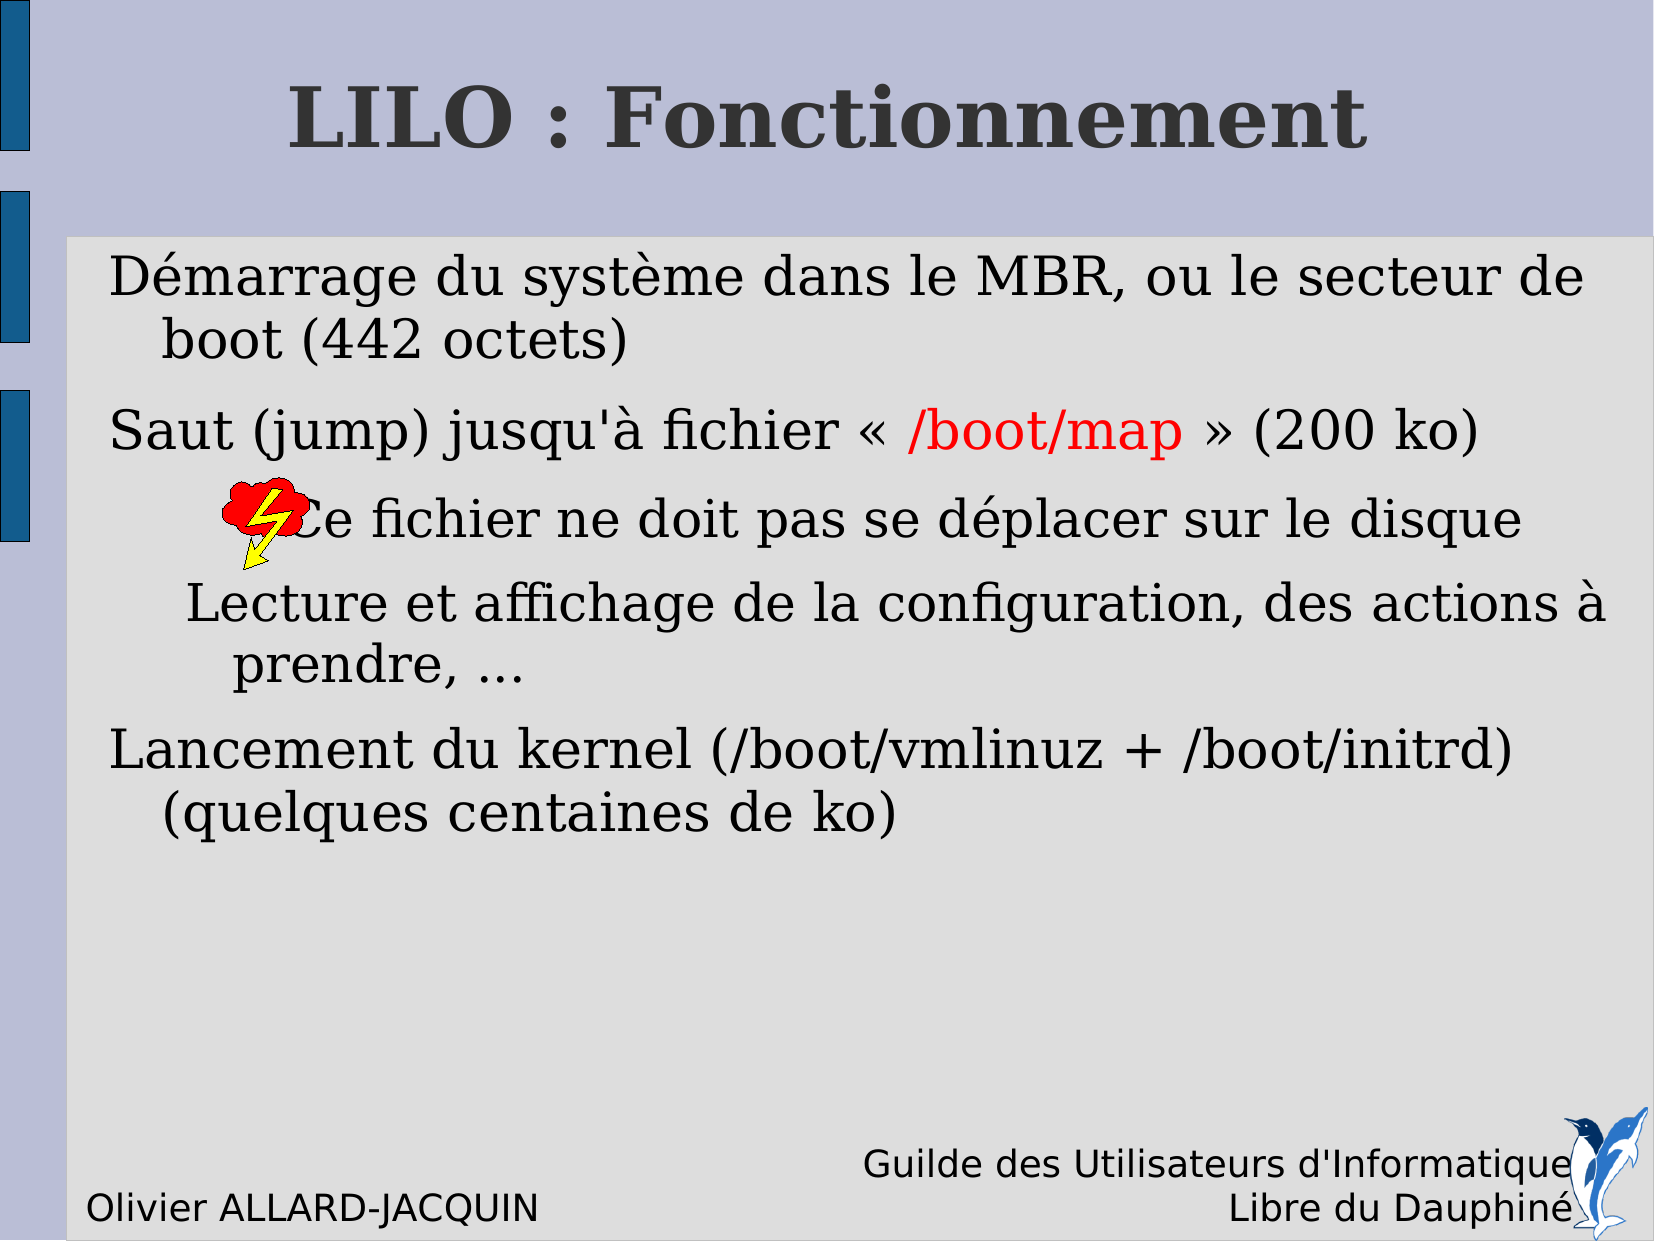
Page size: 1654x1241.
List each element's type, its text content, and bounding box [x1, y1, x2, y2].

list Démarrage du système dans le MBR, ou le secteur de boot (442 octets) Saut (jump) jusqu'à fichier « /boot/map » (200 ko) Ce fichier ne doit pas se déplacer sur le disque Lecture et affichage de la configuration, des actions à prendre, ... Lancement du kernel (/boot/vmlinuz + /boot/initrd) (quelques centaines de ko) [90, 245, 1620, 1132]
text_box [222, 477, 310, 570]
picture [1564, 1107, 1648, 1241]
title LILO : Fonctionnement [121, 14, 1534, 222]
